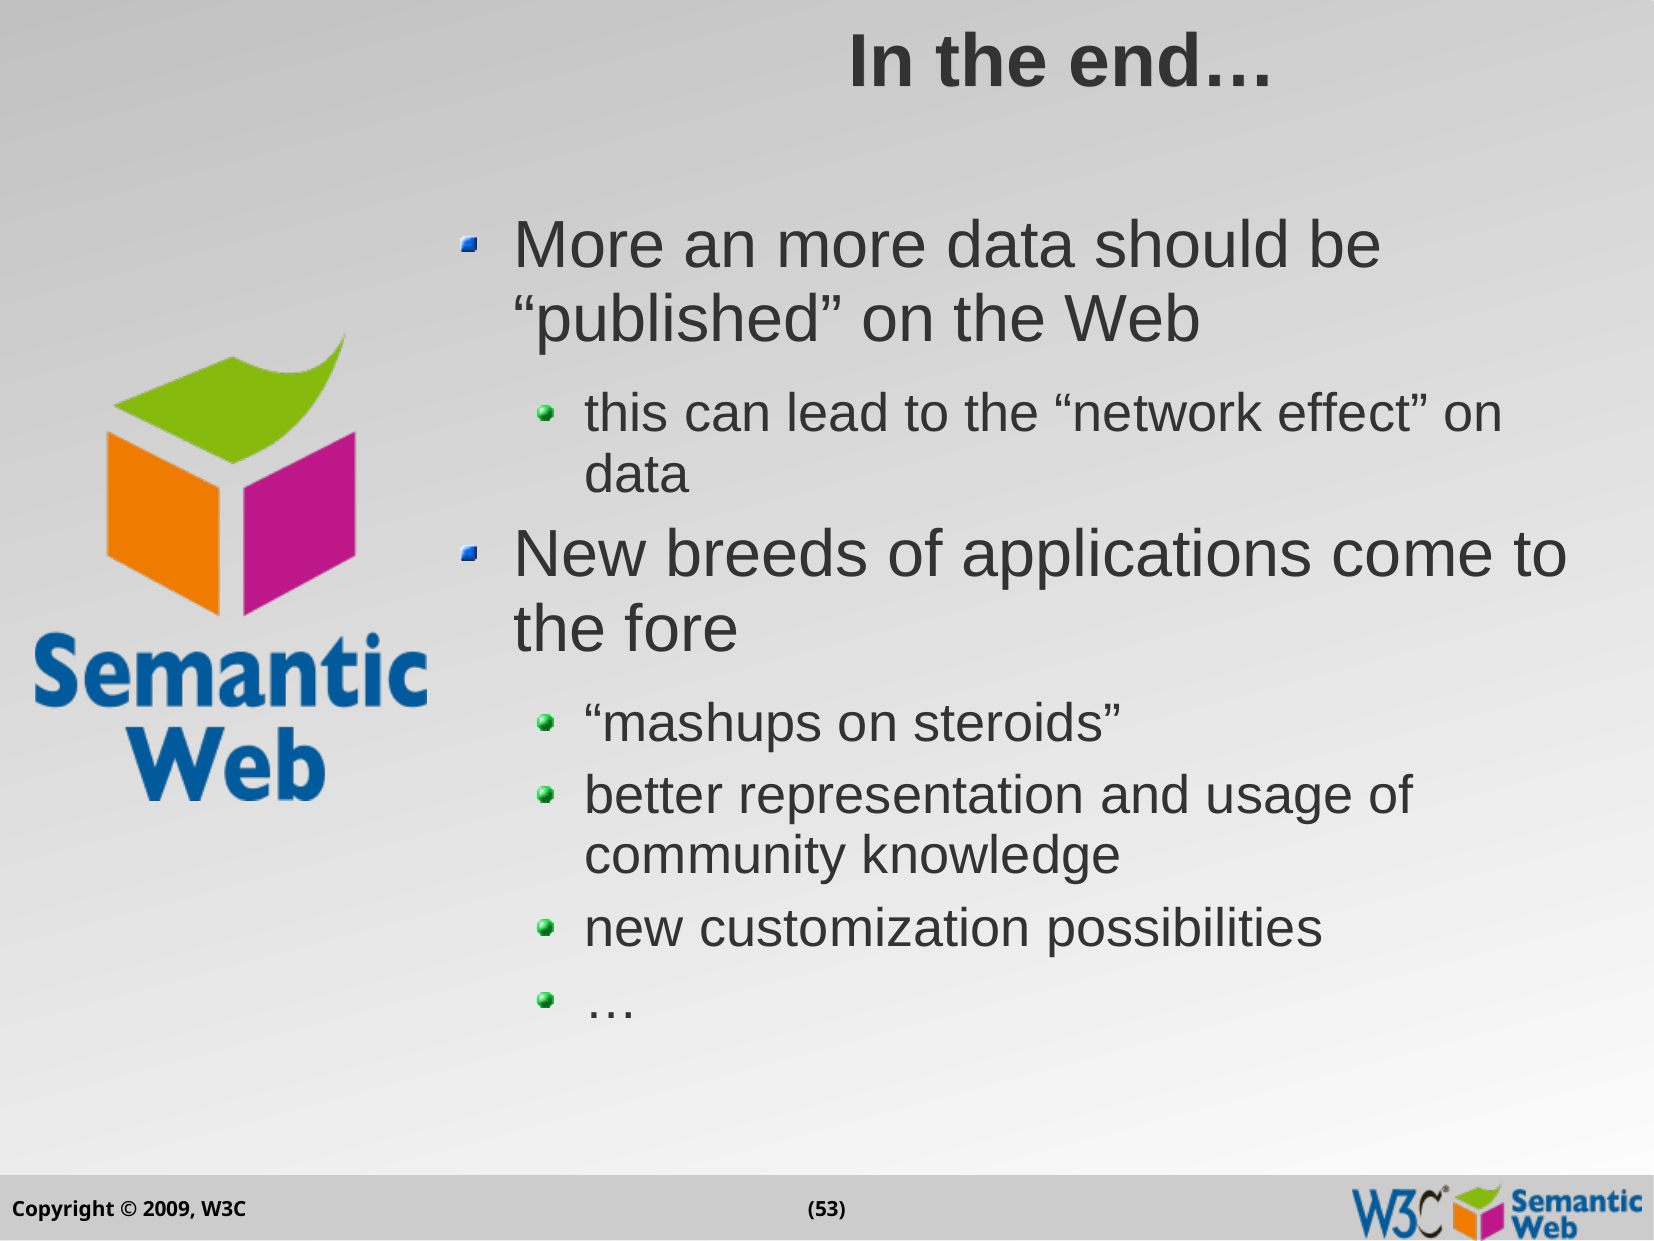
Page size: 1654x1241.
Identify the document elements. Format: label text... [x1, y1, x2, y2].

list More an more data should be “published” on the Web this can lead to the “network effect” on data New breeds of applications come to the fore “mashups on steroids” better representation and usage of community knowledge new customization possibilities … [442, 206, 1601, 1075]
picture [35, 331, 427, 801]
title In the end… [472, 7, 1654, 111]
picture [1352, 1182, 1642, 1241]
